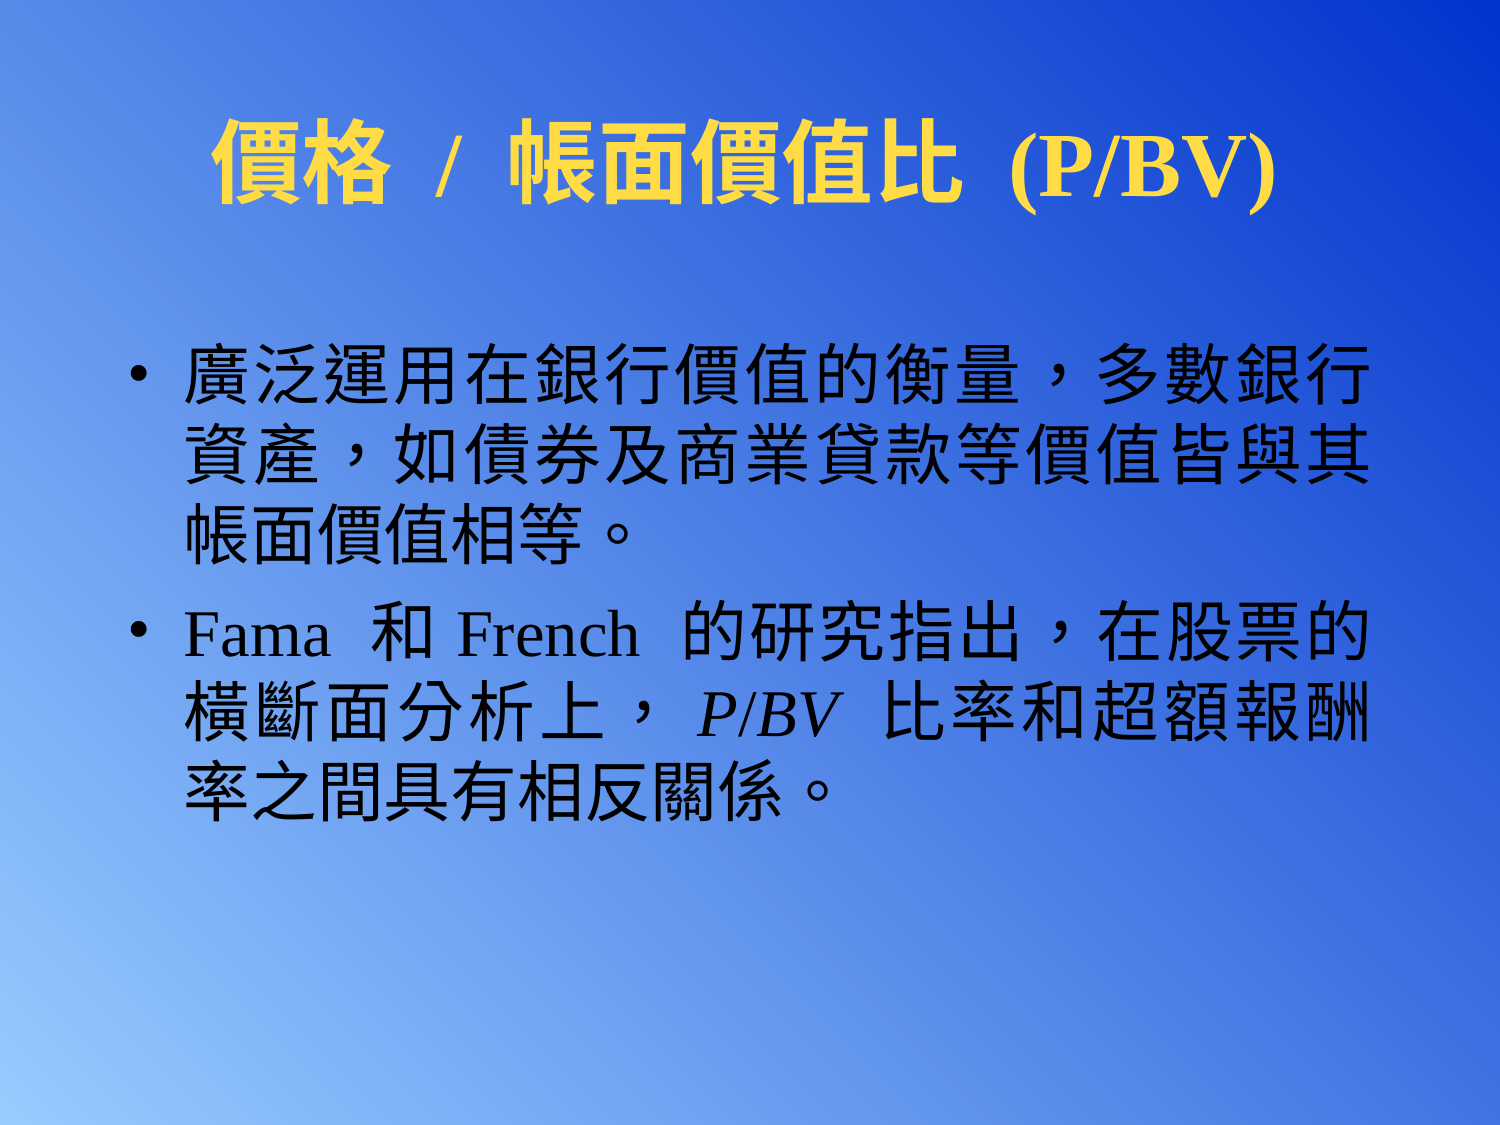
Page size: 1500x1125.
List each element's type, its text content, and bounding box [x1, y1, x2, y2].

title 價格 / 帳面價值比 (P/BV) [53, 66, 1436, 254]
list 廣泛運用在銀行價值的衡量，多數銀行資產，如債券及商業貸款等價值皆與其帳面價值相等。 Fama 和French 的研究指出，在股票的橫斷面分析上，P/BV 比率和超額報酬率之間具有相反關係。 [112, 324, 1388, 858]
